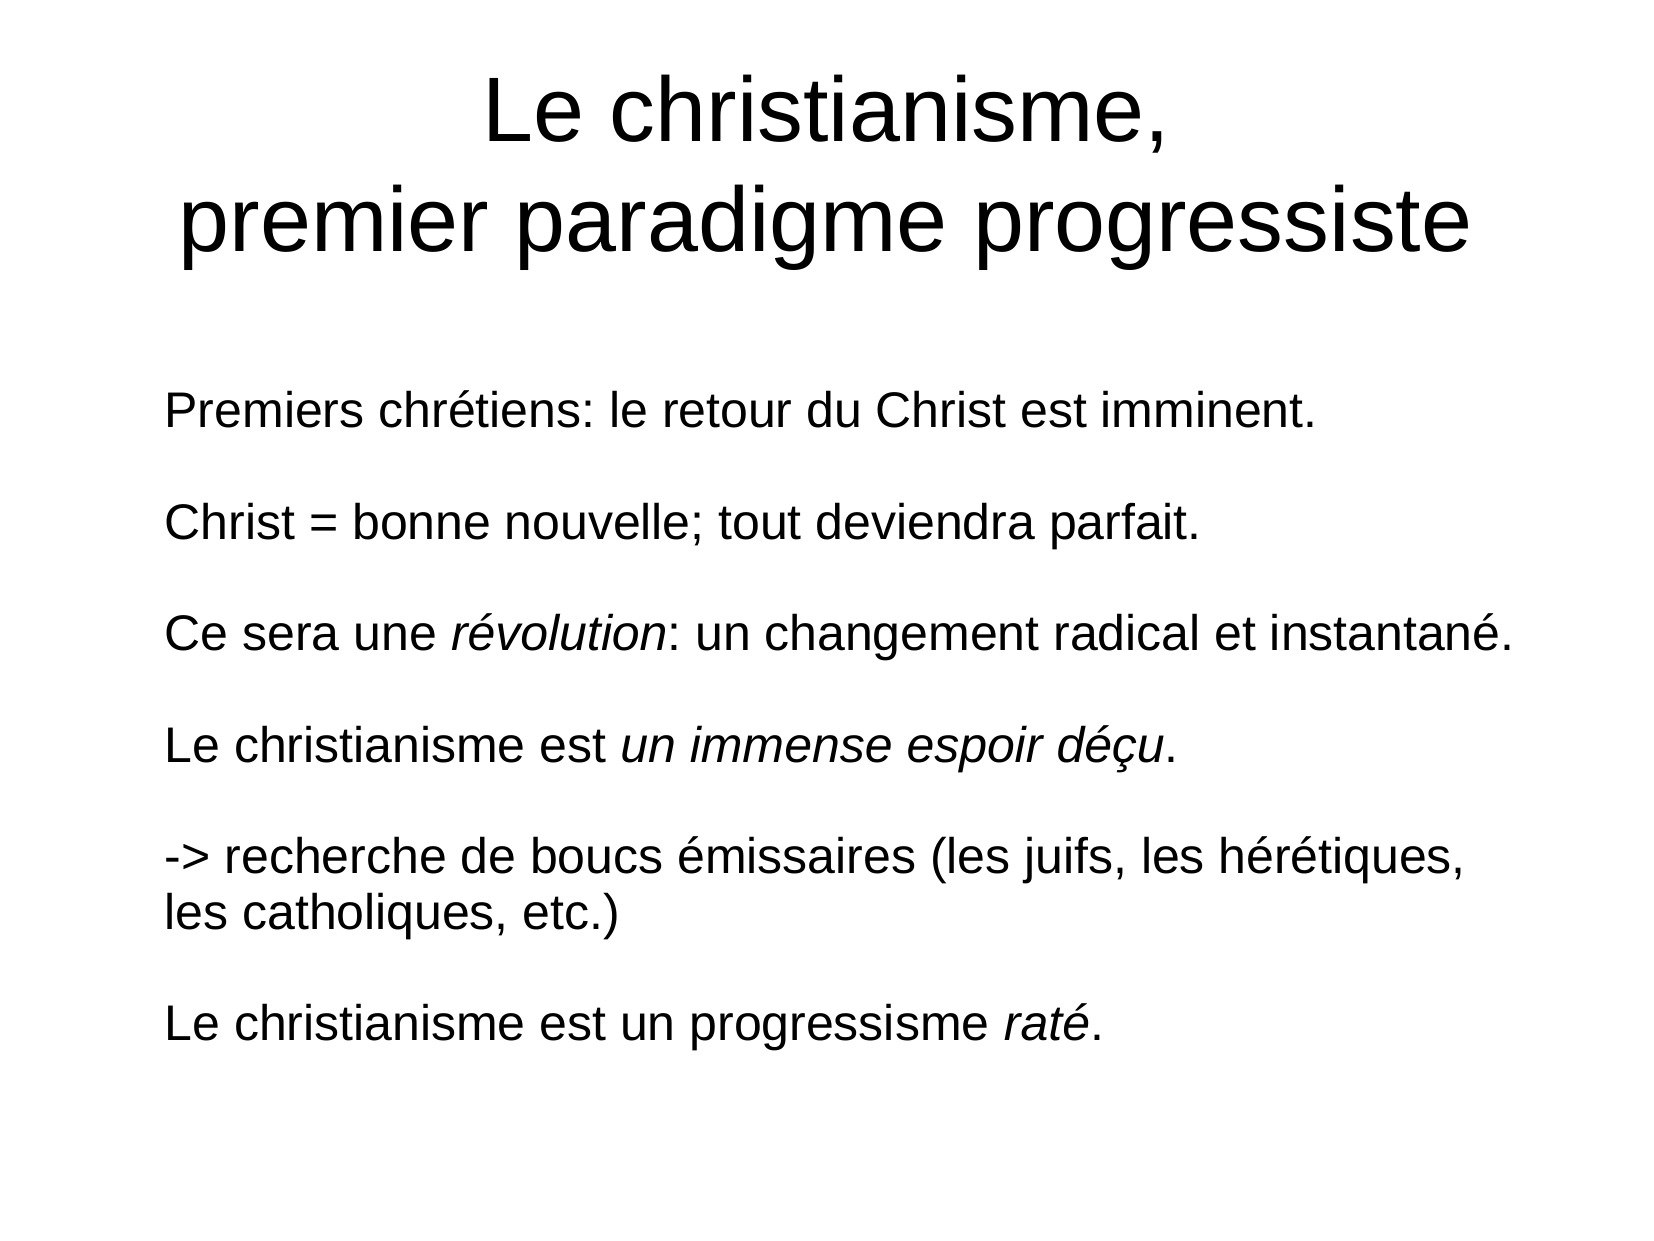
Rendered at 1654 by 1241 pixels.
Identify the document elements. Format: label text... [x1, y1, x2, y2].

title Le christianisme, premier paradigme progressiste [82, 49, 1571, 257]
text_box Premiers chrétiens: le retour du Christ est imminent. Christ = bonne nouvelle; tout deviendra parfait. Ce sera une révolution: un changement radical et instantané. Le christianisme est un immense espoir déçu. -> recherche de boucs émissaires (les juifs, les hérétiques, les catholiques, etc.) Le christianisme est un progressisme raté. [150, 375, 1531, 1059]
